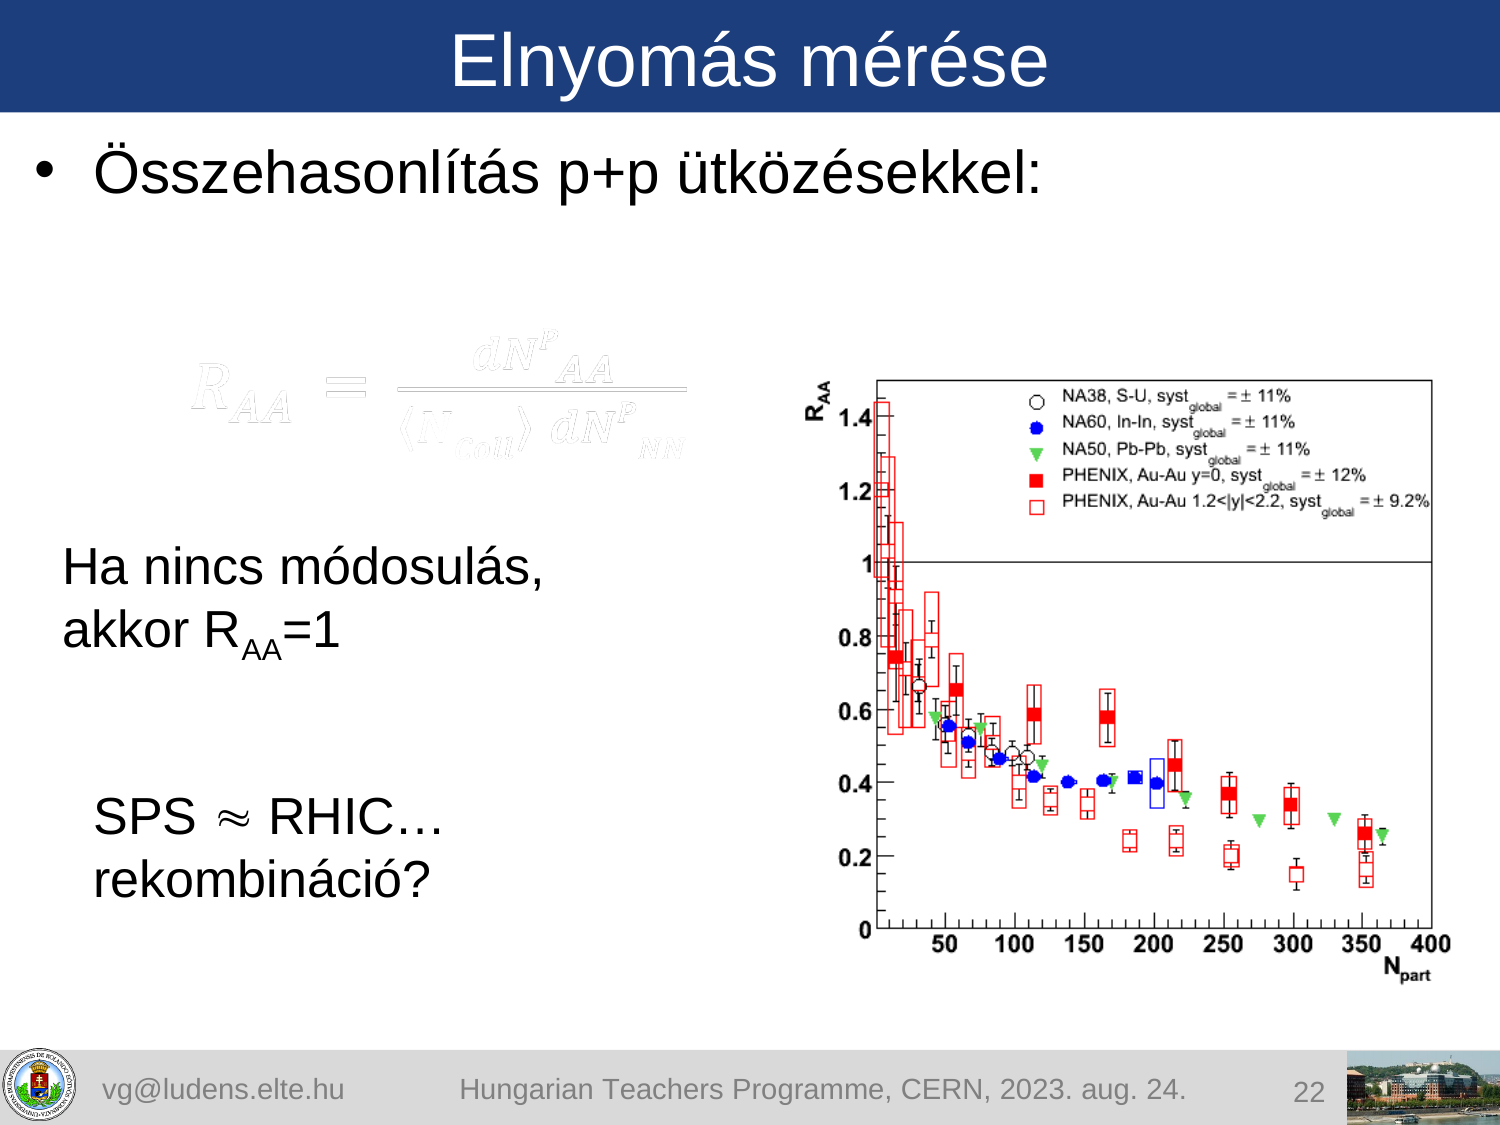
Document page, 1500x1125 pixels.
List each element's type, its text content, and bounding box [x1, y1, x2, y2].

picture [2, 1048, 76, 1121]
picture [173, 319, 708, 461]
title Elnyomás mérése [0, 0, 1500, 113]
picture [774, 354, 1460, 1007]
list Összehasonlítás p+p ütközésekkel: [18, 125, 1482, 1012]
text_box Ha nincs módosulás, akkor RAA=1 [46, 524, 577, 675]
picture [1347, 1051, 1500, 1125]
text_box SPS  RHIC… rekombináció? [77, 774, 463, 979]
